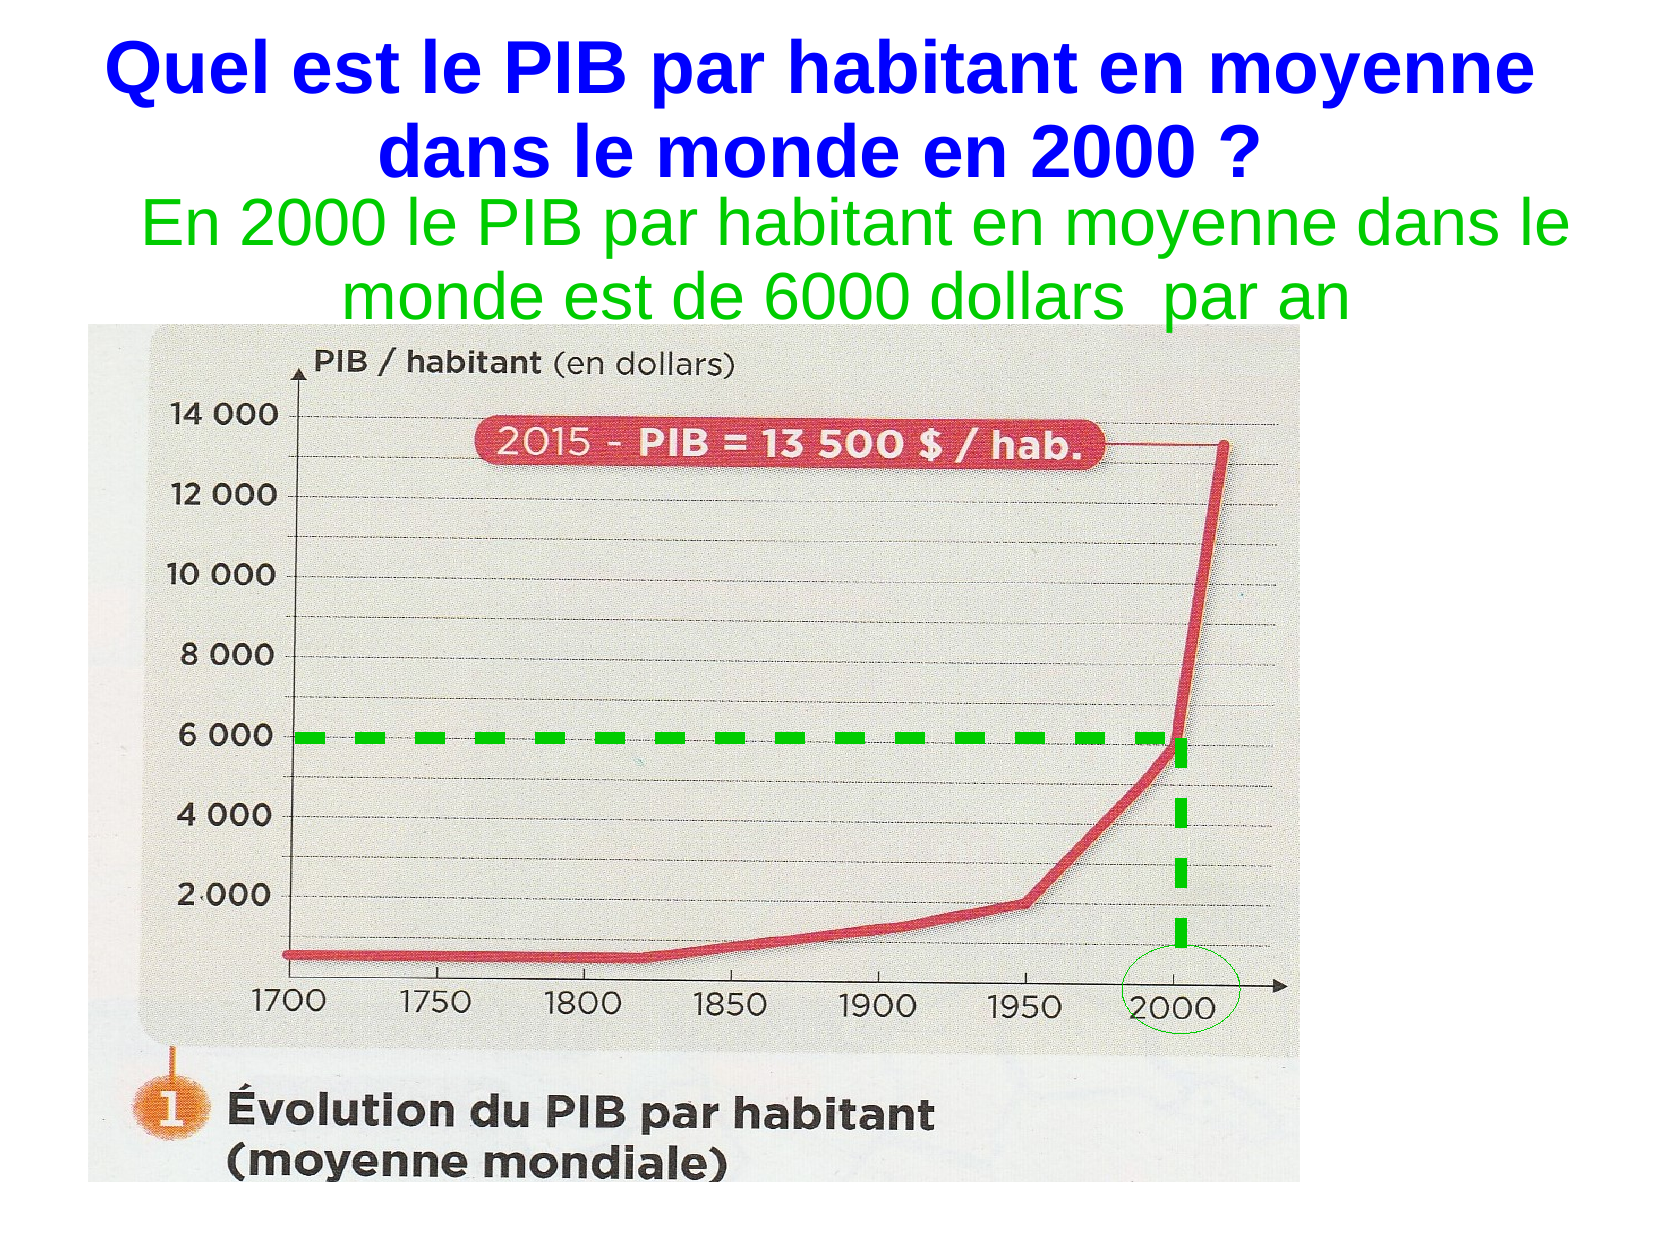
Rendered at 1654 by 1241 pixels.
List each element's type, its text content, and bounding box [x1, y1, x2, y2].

title Quel est le PIB par habitant en moyenne dans le monde en 2000 ? [76, 0, 1565, 177]
text_box En 2000 le PIB par habitant en moyenne dans le monde est de 6000 dollars par an [59, 177, 1654, 342]
picture [88, 342, 1300, 1182]
